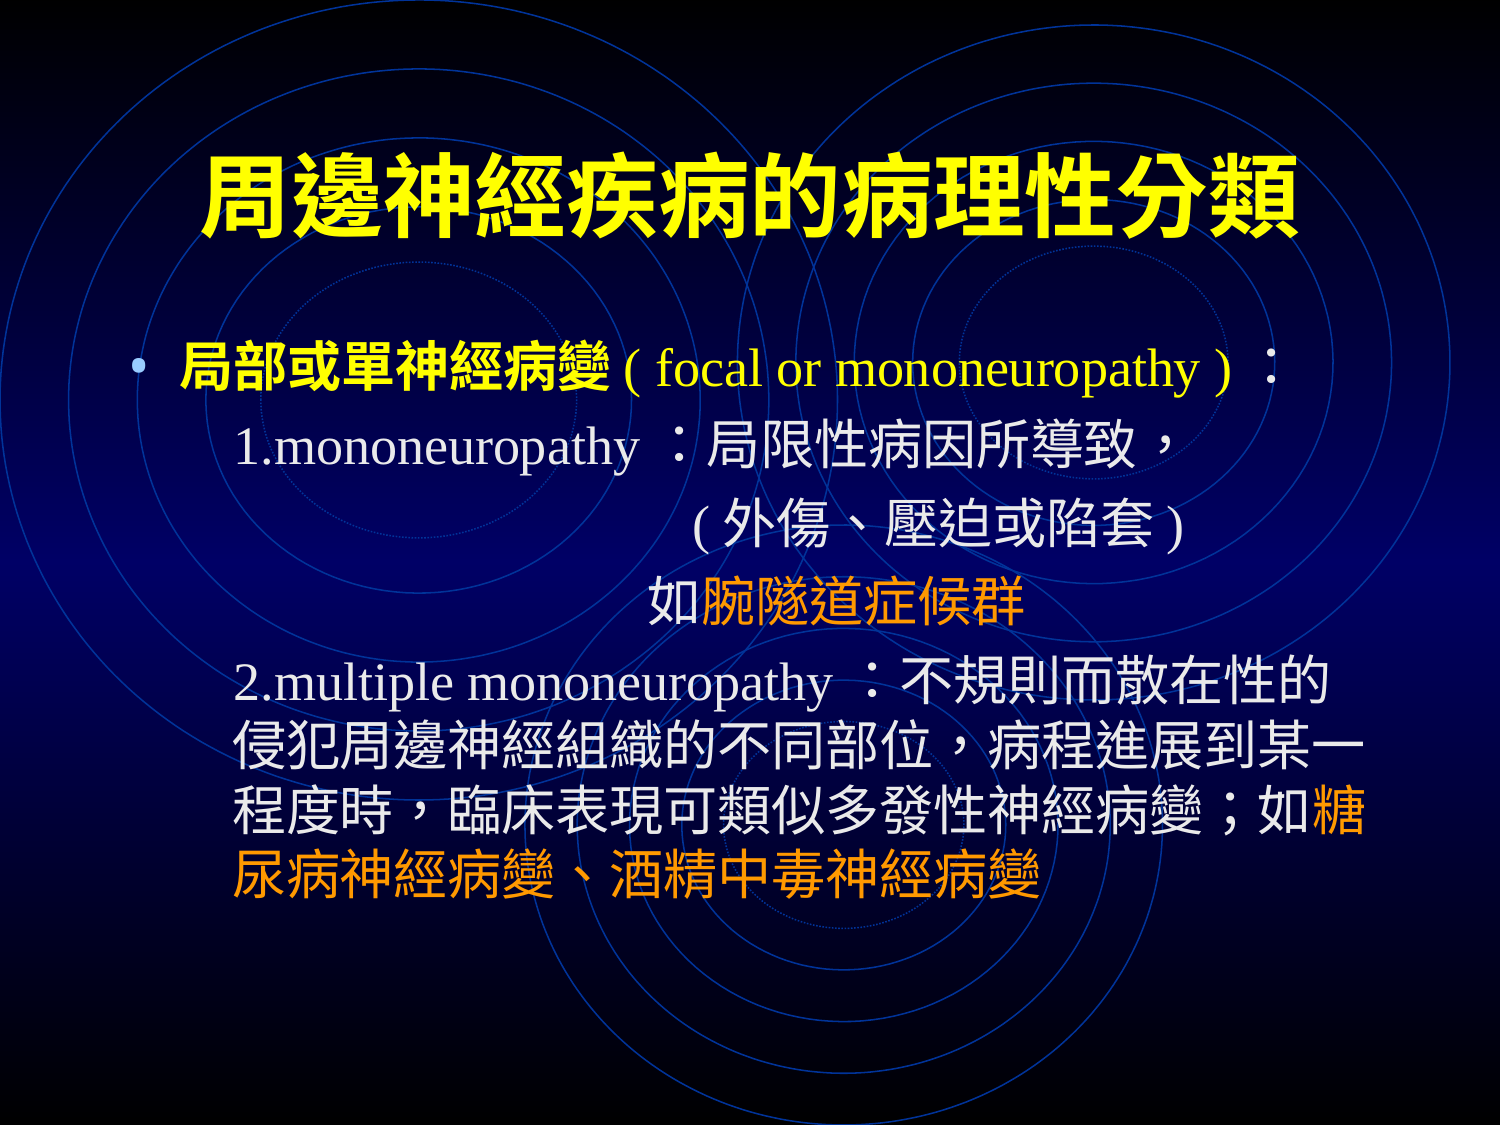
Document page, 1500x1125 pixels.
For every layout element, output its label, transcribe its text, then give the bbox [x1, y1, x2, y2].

list 局部或單神經病變( focal or mononeuropathy )： 1.mononeuropathy：局限性病因所導致， (外傷、壓迫或陷套) 如腕隧道症候群 2.multiple mononeuropathy：不規則而散在性的侵犯周邊神經組織的不同部位，病程進展到某一程度時，臨床表現可類似多發性神經病變；如糖尿病神經病變、酒精中毒神經病變 [112, 324, 1388, 1000]
title 周邊神經疾病的病理性分類 [112, 99, 1388, 288]
